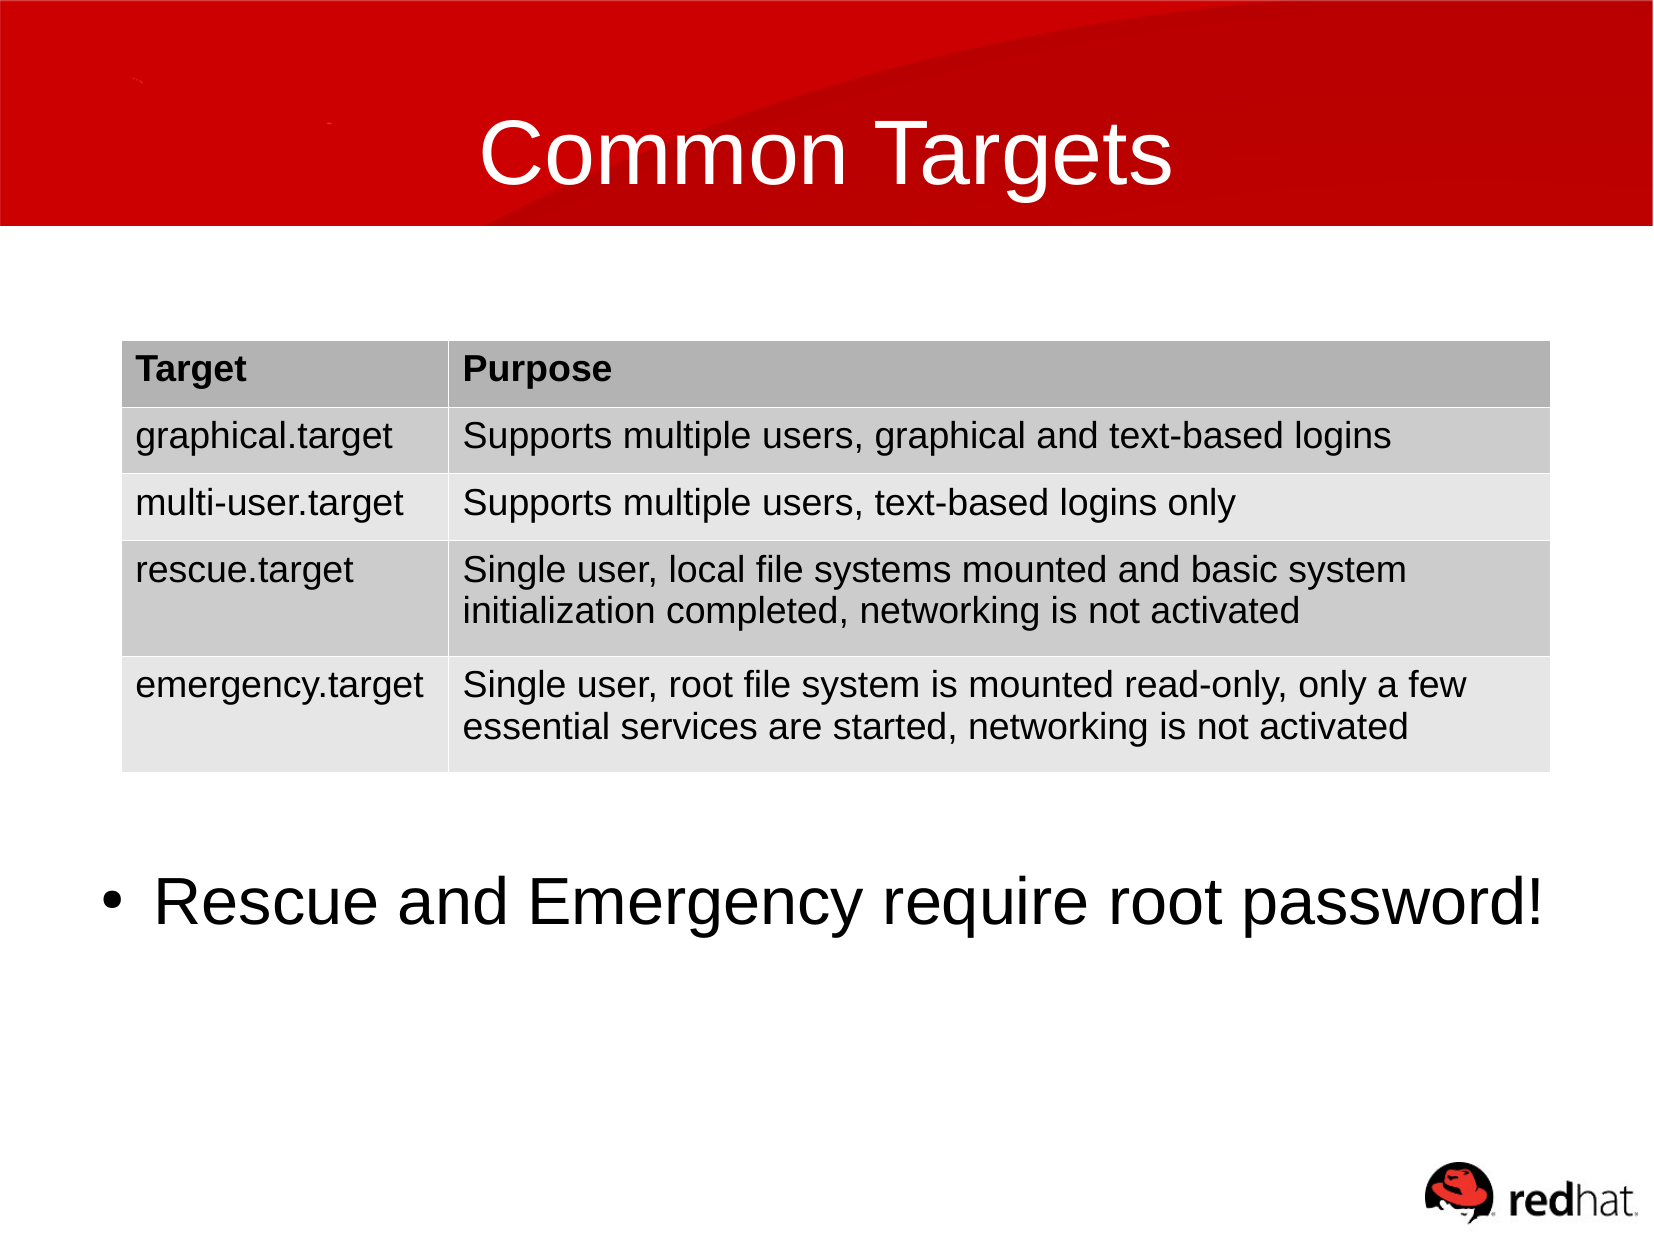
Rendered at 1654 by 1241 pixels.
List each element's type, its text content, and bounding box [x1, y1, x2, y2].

table_cell Single user, root file system is mounted read-only, only a few essential services are started, networking is not activated [449, 657, 1550, 772]
table_cell graphical.target [122, 408, 448, 473]
table_cell Supports multiple users, text-based logins only [449, 474, 1550, 540]
table_header Target [122, 341, 448, 407]
picture [0, 0, 1653, 226]
table_cell multi-user.target [122, 474, 448, 540]
table_cell rescue.target [122, 541, 448, 656]
picture [1425, 1162, 1638, 1232]
table_cell Supports multiple users, graphical and text-based logins [449, 408, 1550, 473]
list Rescue and Emergency require root password! [82, 290, 1571, 1010]
table_cell Single user, local file systems mounted and basic system initialization completed, networking is not activated [449, 541, 1550, 656]
title Common Targets [82, 49, 1571, 257]
table_header Purpose [449, 341, 1550, 407]
table_cell emergency.target [122, 657, 448, 772]
